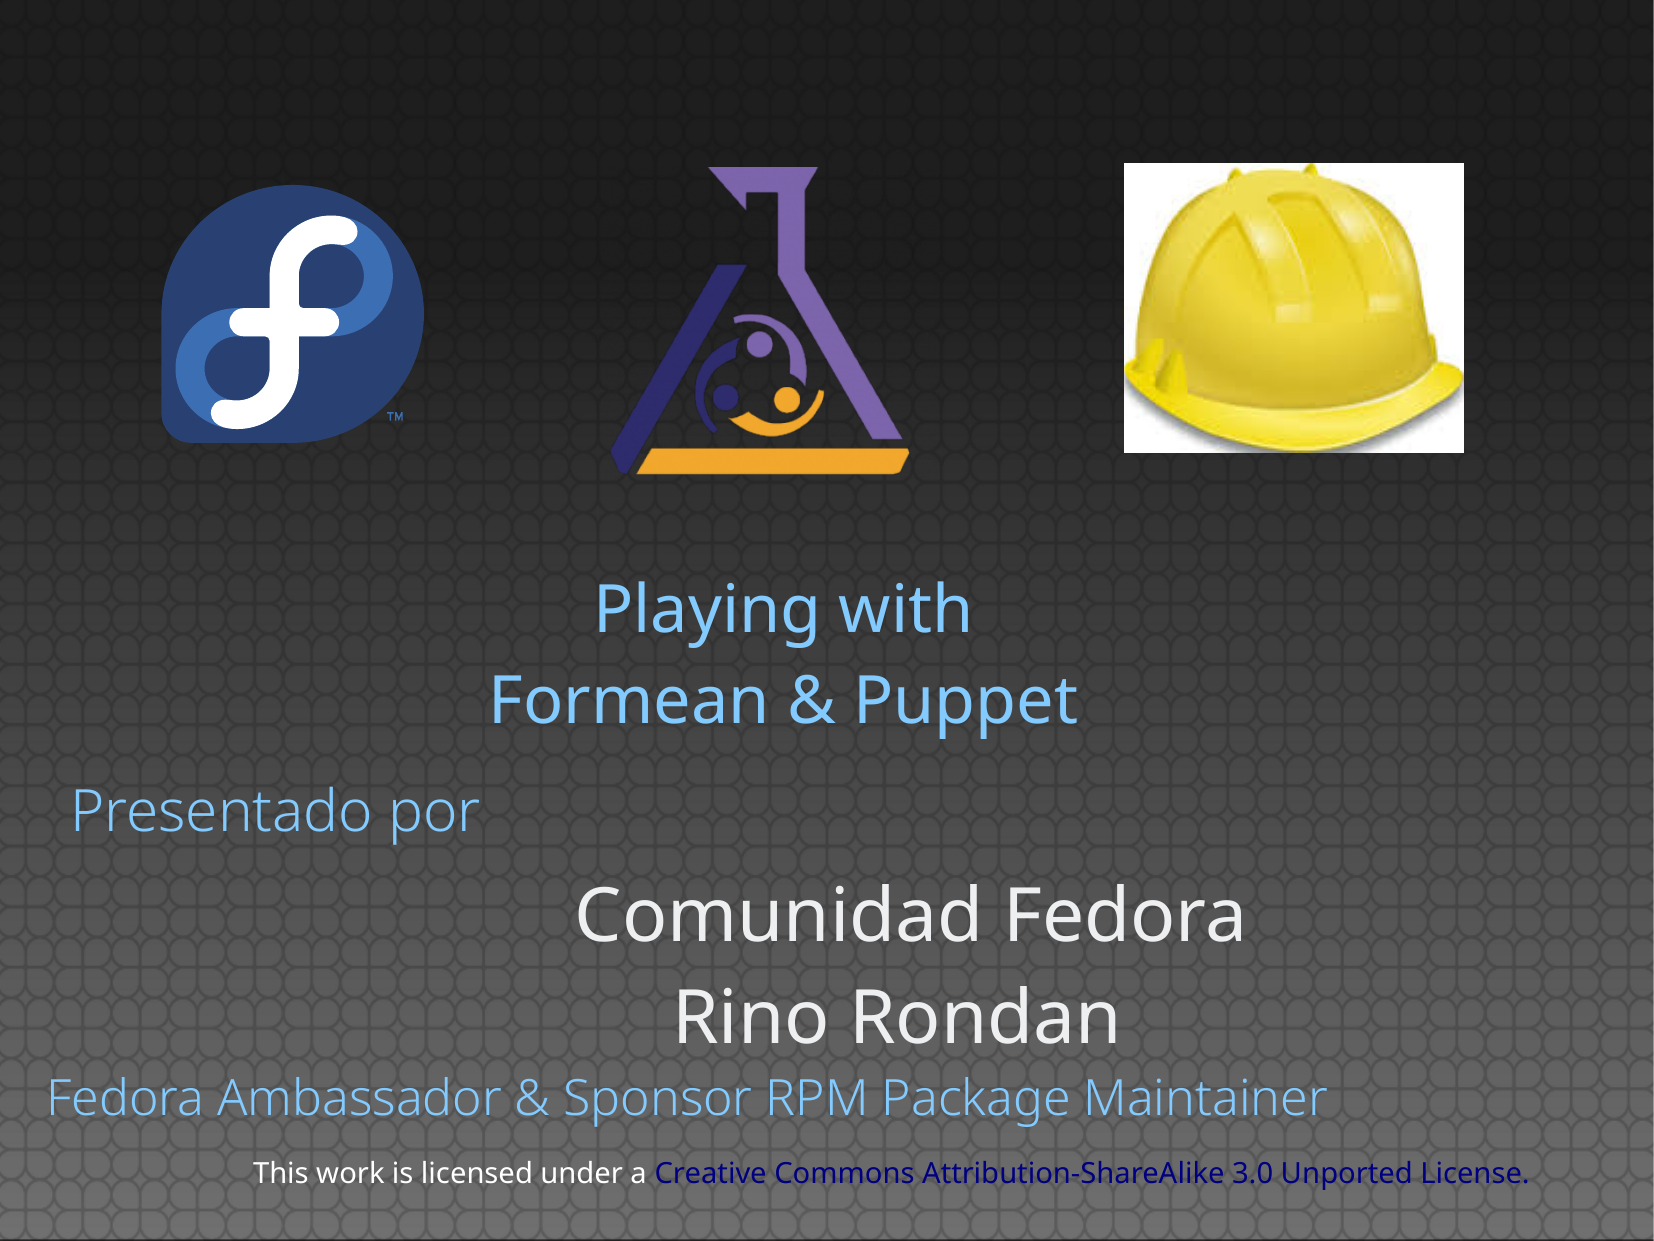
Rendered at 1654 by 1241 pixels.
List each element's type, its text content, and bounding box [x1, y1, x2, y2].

text_box Fedora Ambassador & Sponsor RPM Package Maintainer [31, 1054, 1461, 1128]
picture [0, 0, 1654, 1241]
text_box Comunidad Fedora Rino Rondan [559, 854, 1325, 1021]
subtitle Playing with Formean & Puppet [471, 556, 1097, 748]
text_box Presentado por [55, 762, 528, 845]
text_box This work is licensed under a Creative Commons Attribution-ShareAlike 3.0 Unported License. [142, 1144, 1546, 1229]
